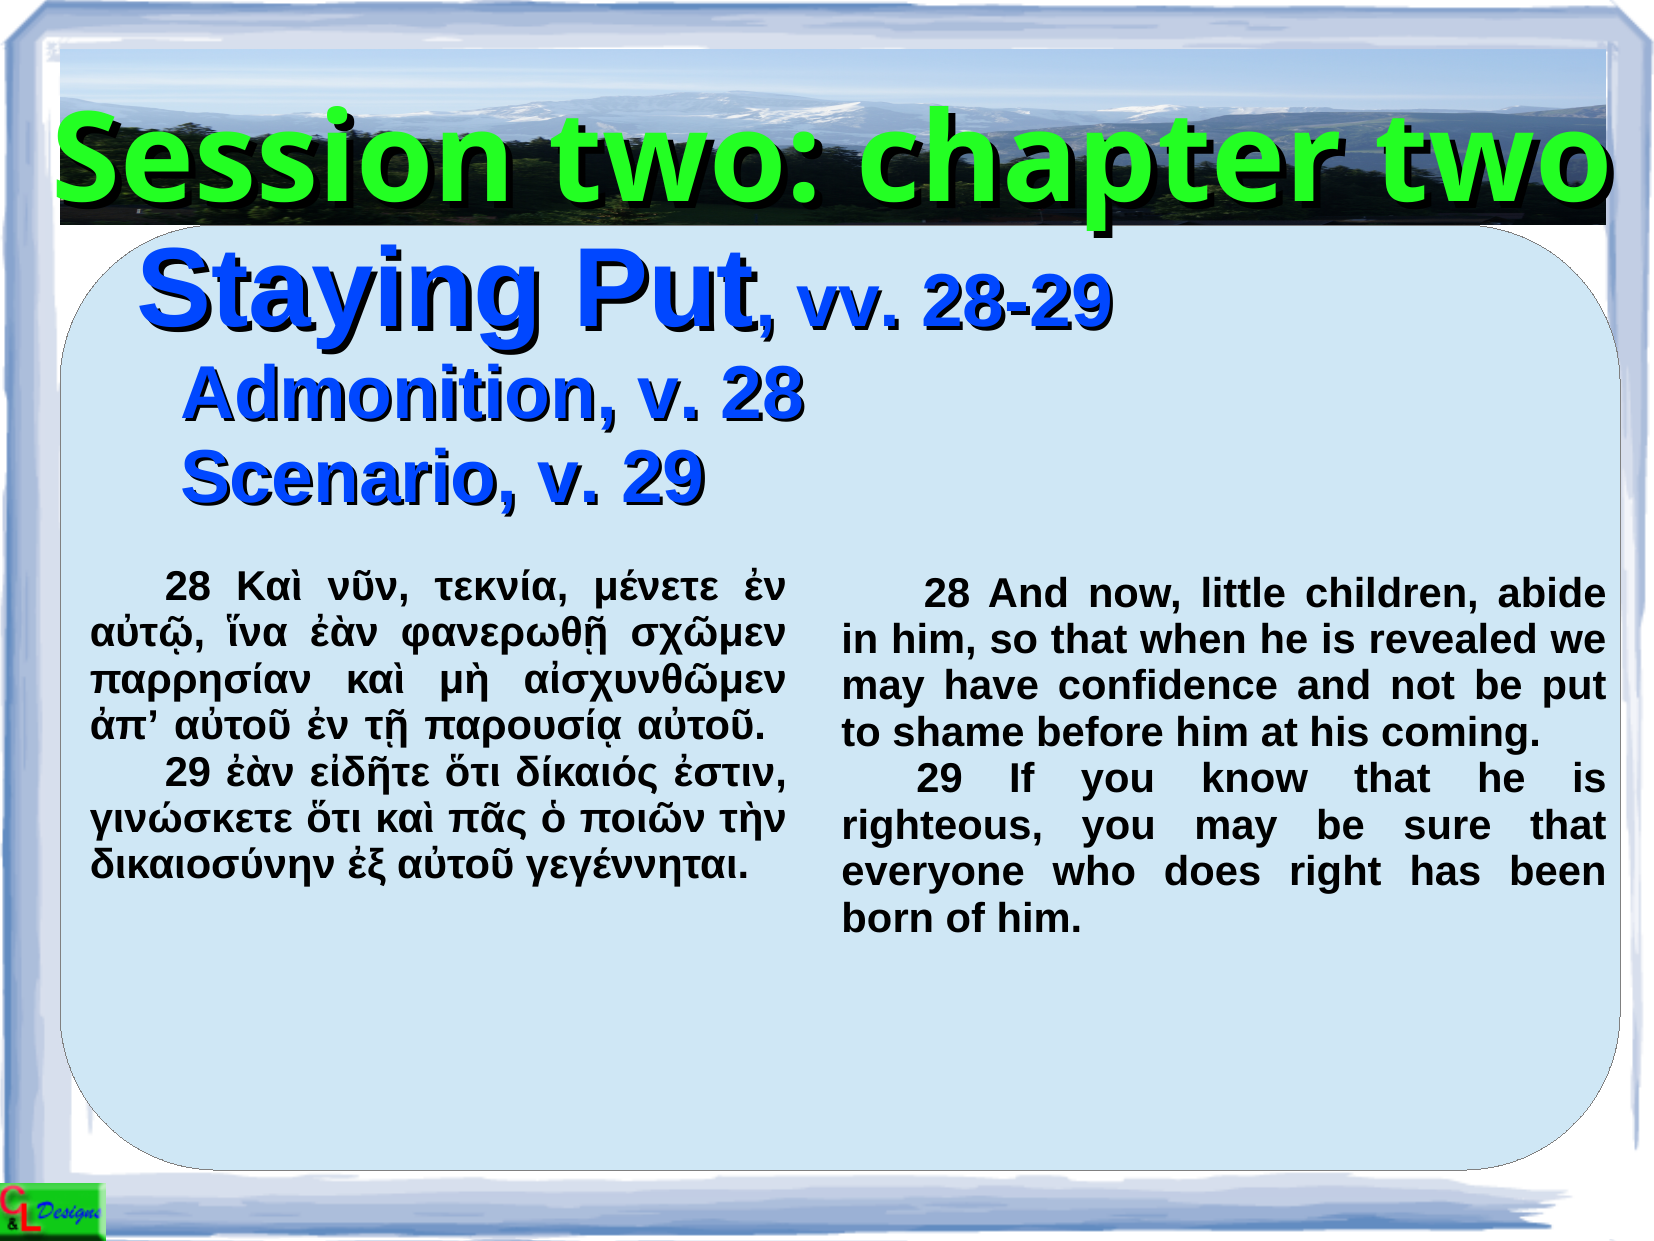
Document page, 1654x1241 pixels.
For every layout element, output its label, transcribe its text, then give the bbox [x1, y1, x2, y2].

text_box 28 Καὶ νῦν, τεκνία, μένετε ἐν αὐτῷ, ἵνα ἐὰν φανερωθῇ σχῶμεν παρρησίαν καὶ μὴ αἰσχυνθῶμεν ἀπʼ αὐτοῦ ἐν τῇ παρουσίᾳ αὐτοῦ. 29 ἐὰν εἰδῆτε ὅτι δίκαιός ἐστιν, γινώσκετε ὅτι καὶ πᾶς ὁ ποιῶν τὴν δικαιοσύνην ἐξ αὐτοῦ γεγέννηται. [75, 555, 811, 1036]
title Session two: chapter two [45, 29, 1621, 277]
text_box [60, 277, 1621, 1171]
picture [0, 0, 1654, 1241]
text_box 28 And now, little children, abide in him, so that when he is revealed we may have confidence and not be put to shame before him at his coming. 29 If you know that he is righteous, you may be sure that everyone who does right has been born of him. [826, 561, 1622, 1066]
subtitle Staying Put, vv. 28-29 Admonition, v. 28 Scenario, v. 29 [105, 225, 1558, 519]
